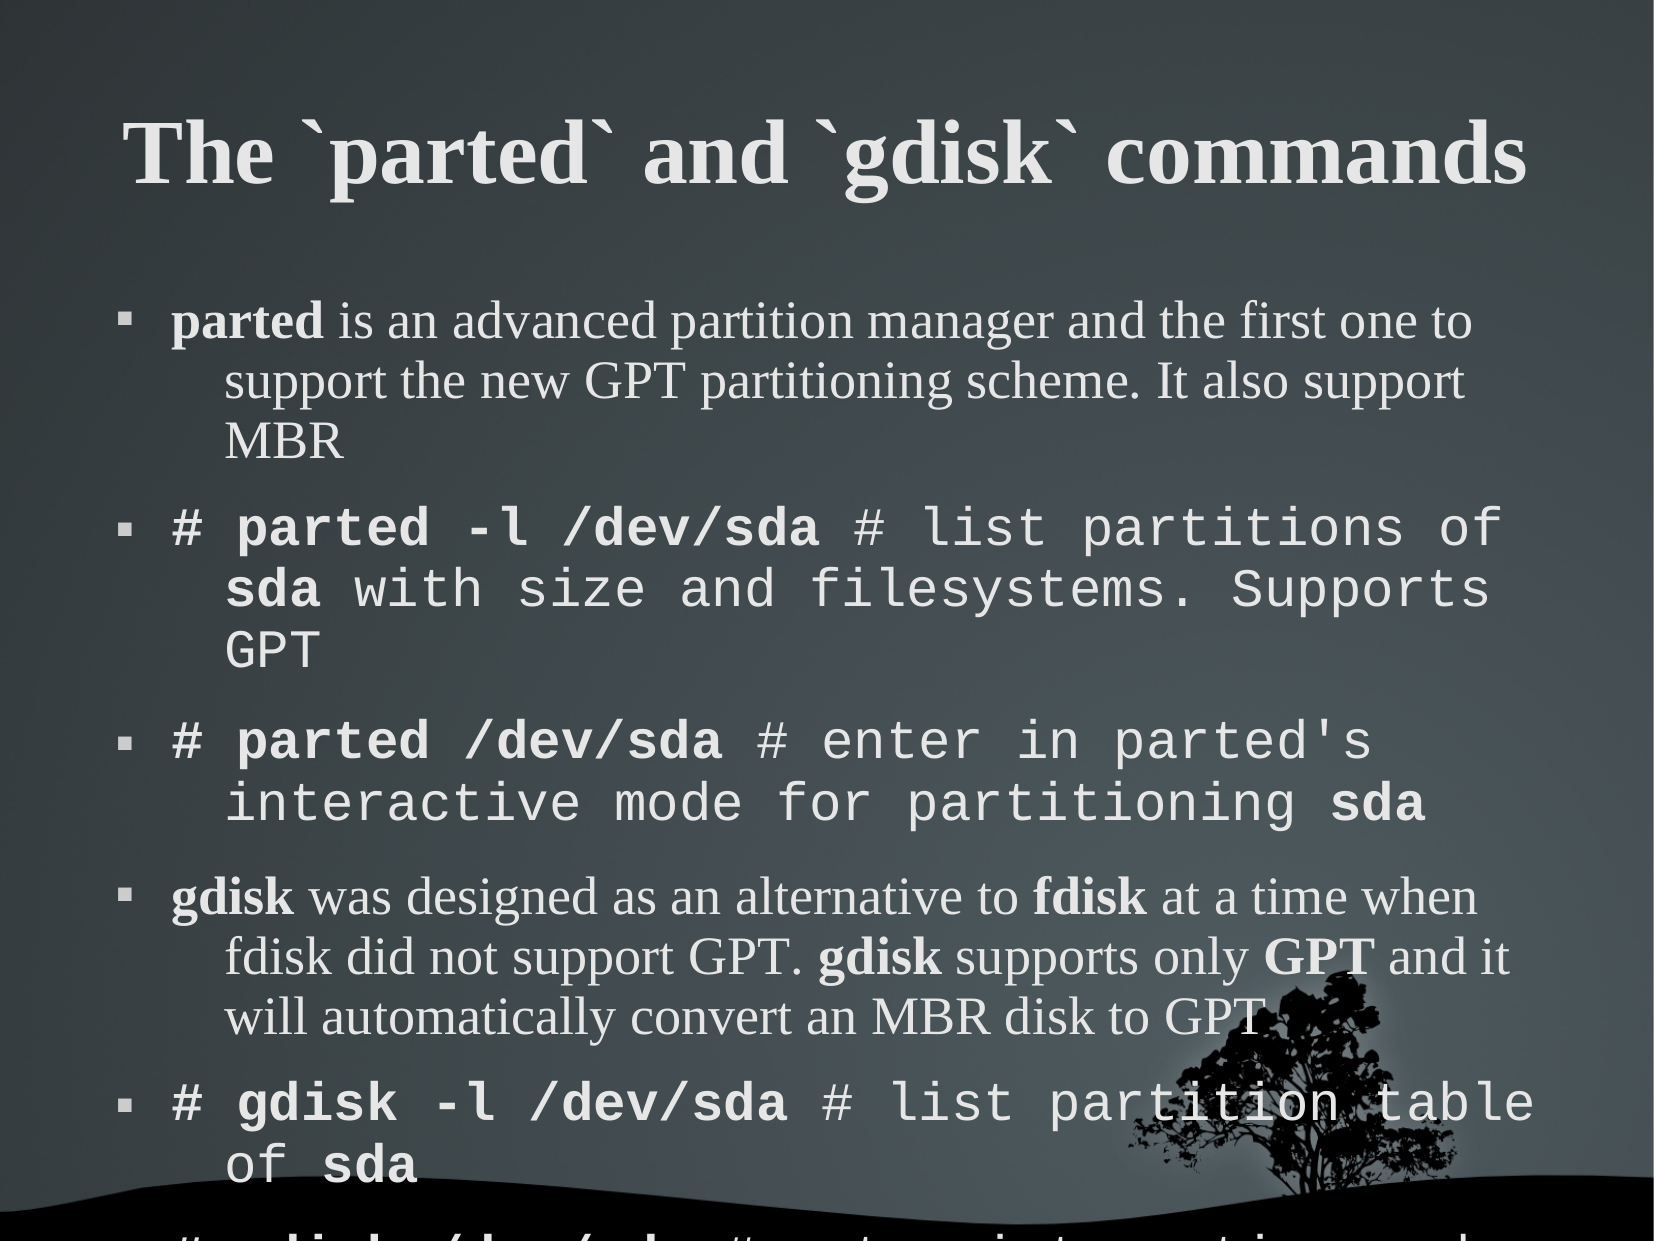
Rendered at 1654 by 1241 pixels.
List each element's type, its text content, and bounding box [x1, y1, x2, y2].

title The `parted` and `gdisk` commands [82, 49, 1571, 257]
picture [0, 0, 1654, 1241]
list parted is an advanced partition manager and the first one to support the new GPT partitioning scheme. It also support MBR # parted -l /dev/sda # list partitions of sda with size and filesystems. Supports GPT # parted /dev/sda # enter in parted's interactive mode for partitioning sda gdisk was designed as an alternative to fdisk at a time when fdisk did not support GPT. gdisk supports only GPT and it will automatically convert an MBR disk to GPT # gdisk -l /dev/sda # list partition table of sda # gdisk /dev/sda # enter interactive mode to partition sda [82, 290, 1571, 1142]
